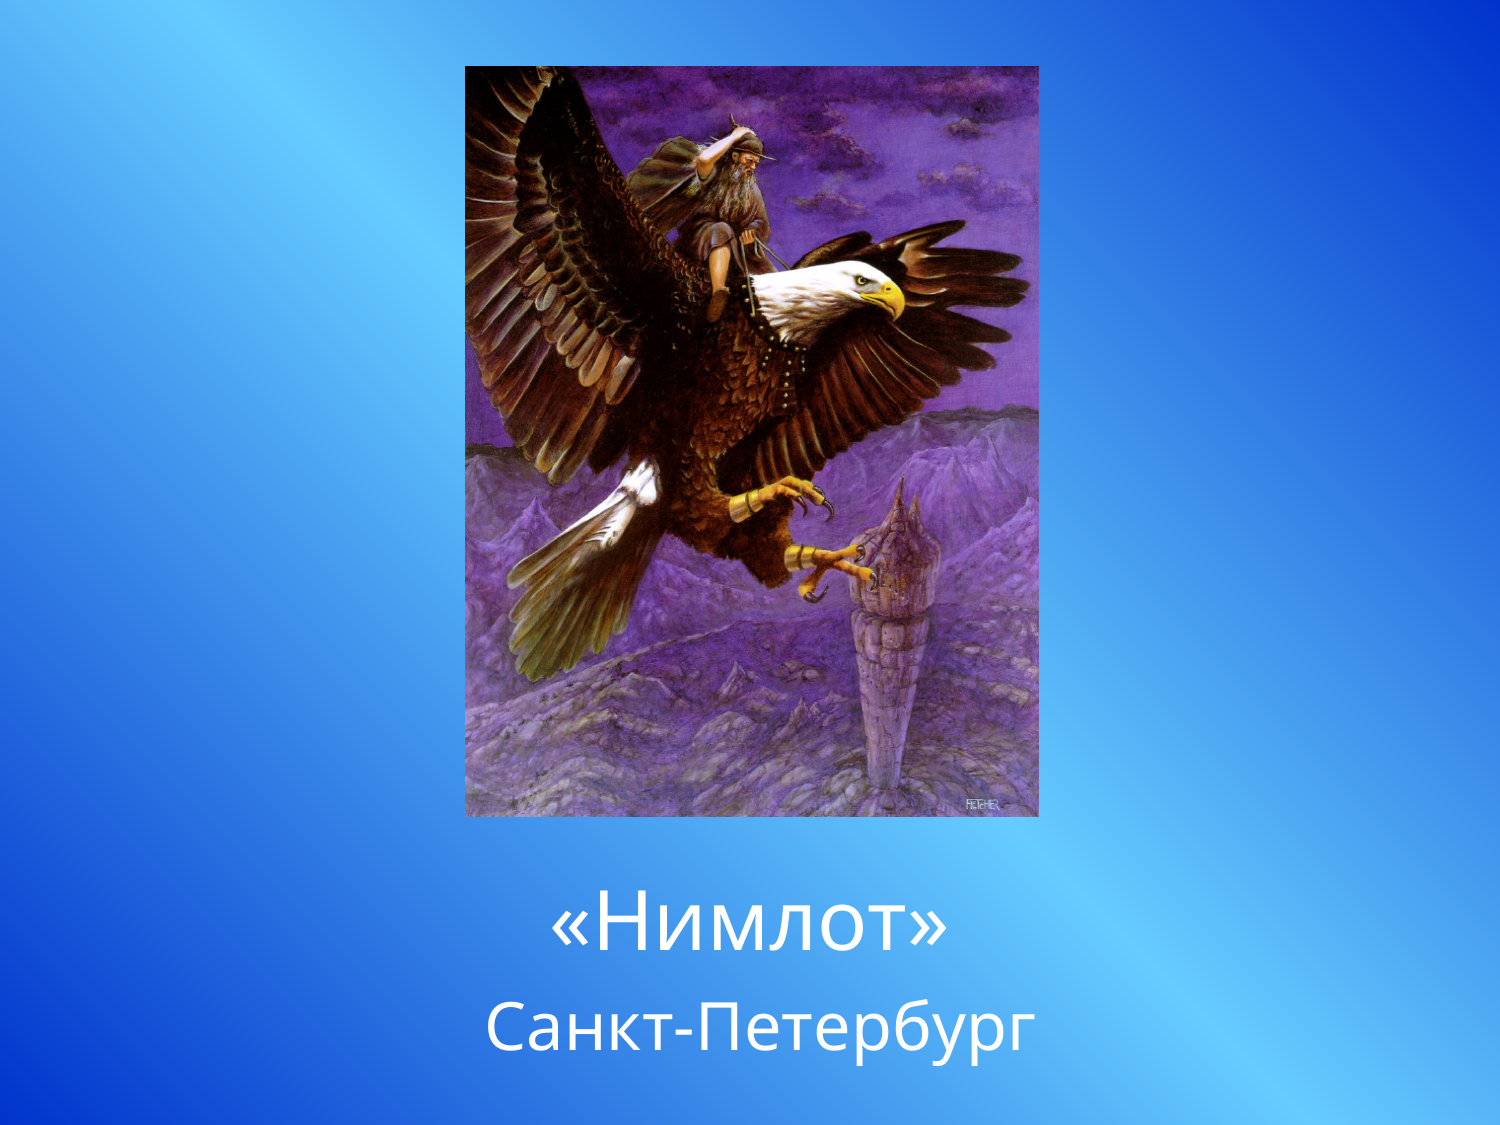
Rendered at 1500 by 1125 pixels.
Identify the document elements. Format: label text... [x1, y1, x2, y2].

picture [465, 66, 1039, 817]
text_box «Нимлот» Санкт-Петербург [112, 846, 1388, 1088]
